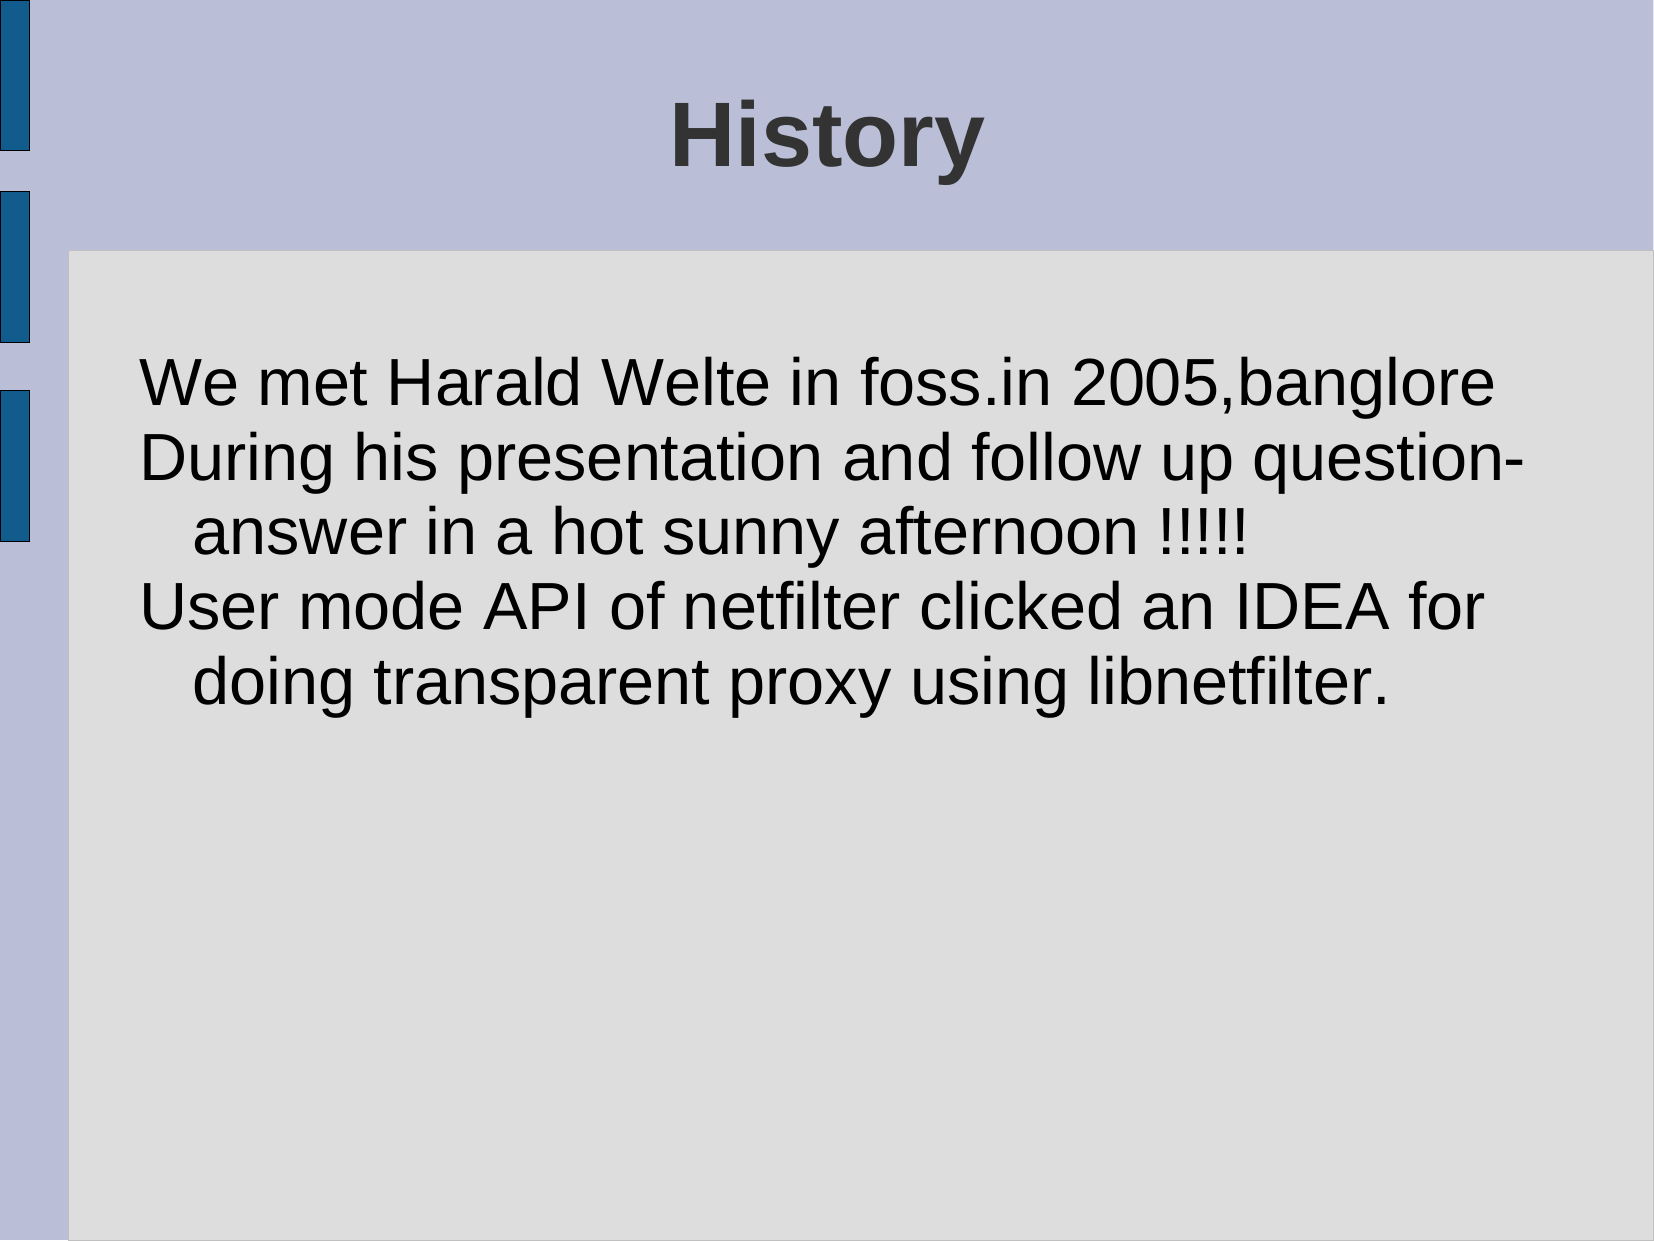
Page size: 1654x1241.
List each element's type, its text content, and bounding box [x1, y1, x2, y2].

title History [121, 31, 1534, 239]
list We met Harald Welte in foss.in 2005,banglore During his presentation and follow up question-answer in a hot sunny afternoon !!!!! User mode API of netfilter clicked an IDEA for doing transparent proxy using libnetfilter. [121, 344, 1534, 1127]
